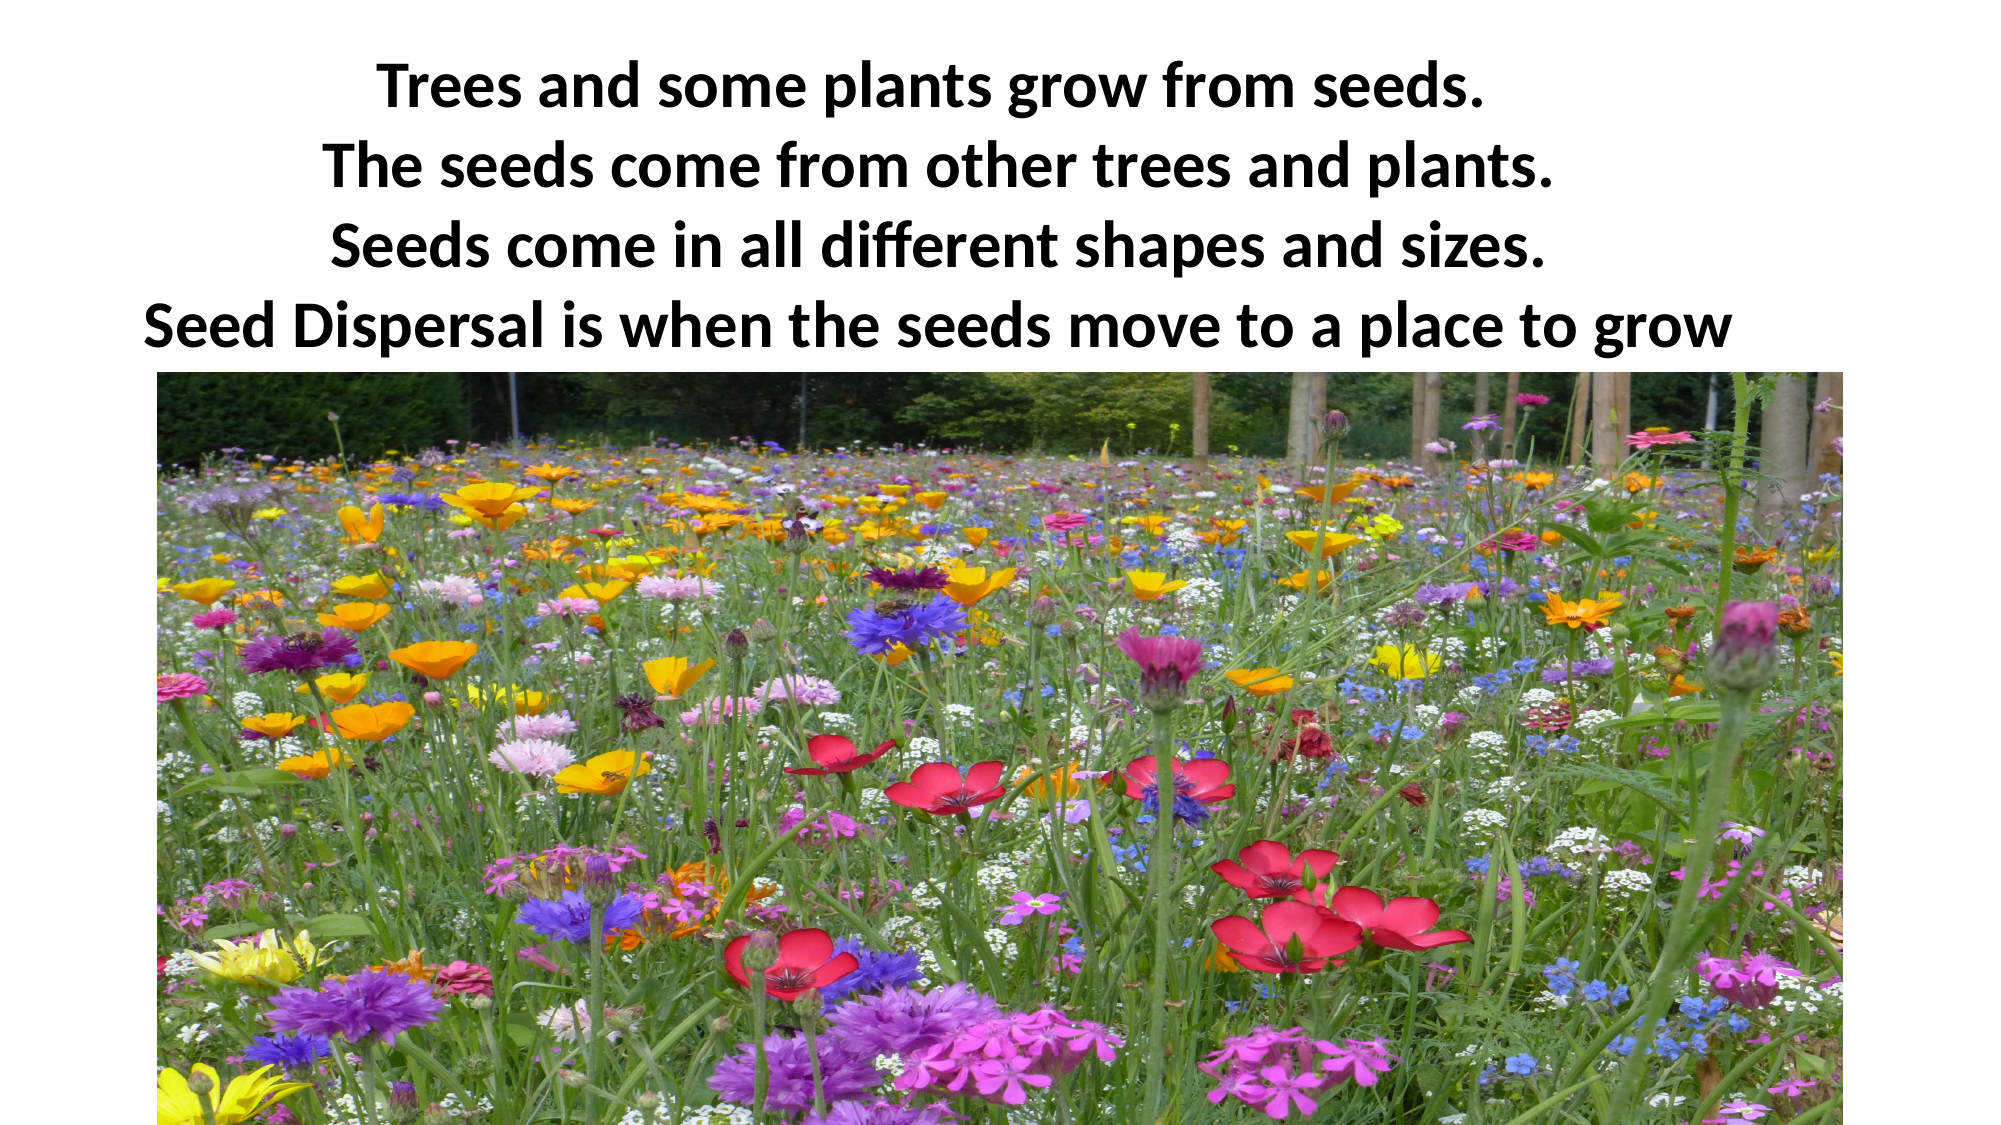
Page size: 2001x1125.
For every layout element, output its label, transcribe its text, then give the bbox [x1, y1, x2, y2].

picture [157, 463, 1843, 1125]
text_box Trees and some plants grow from seeds. The seeds come from other trees and plants. Seeds come in all different shapes and sizes. Seed Dispersal is when the seeds move to a place to grow [128, 33, 1872, 463]
